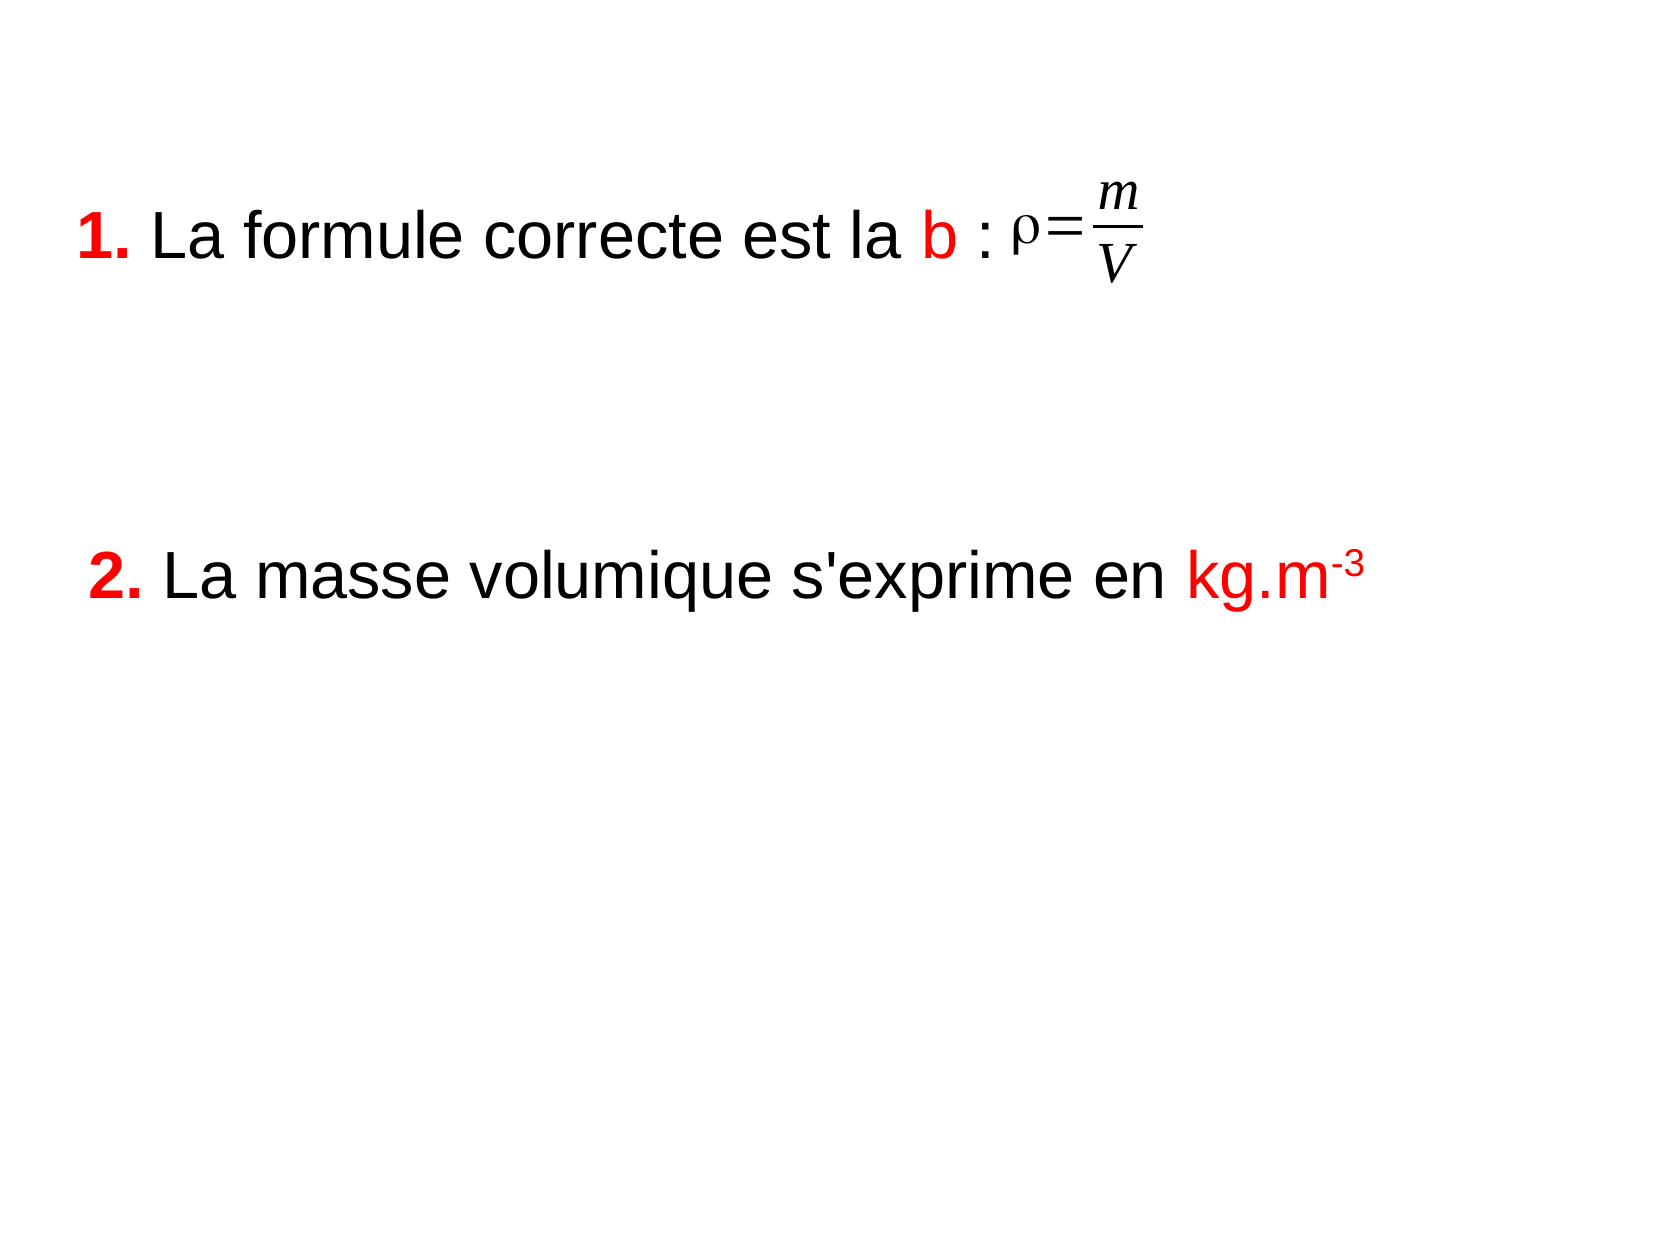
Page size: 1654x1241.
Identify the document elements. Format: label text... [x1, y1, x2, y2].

subtitle 1. La formule correcte est la b : [76, 118, 1565, 502]
text_box 2. La masse volumique s'exprime en kg.m-3 [88, 383, 1577, 768]
chart [1003, 157, 1153, 296]
